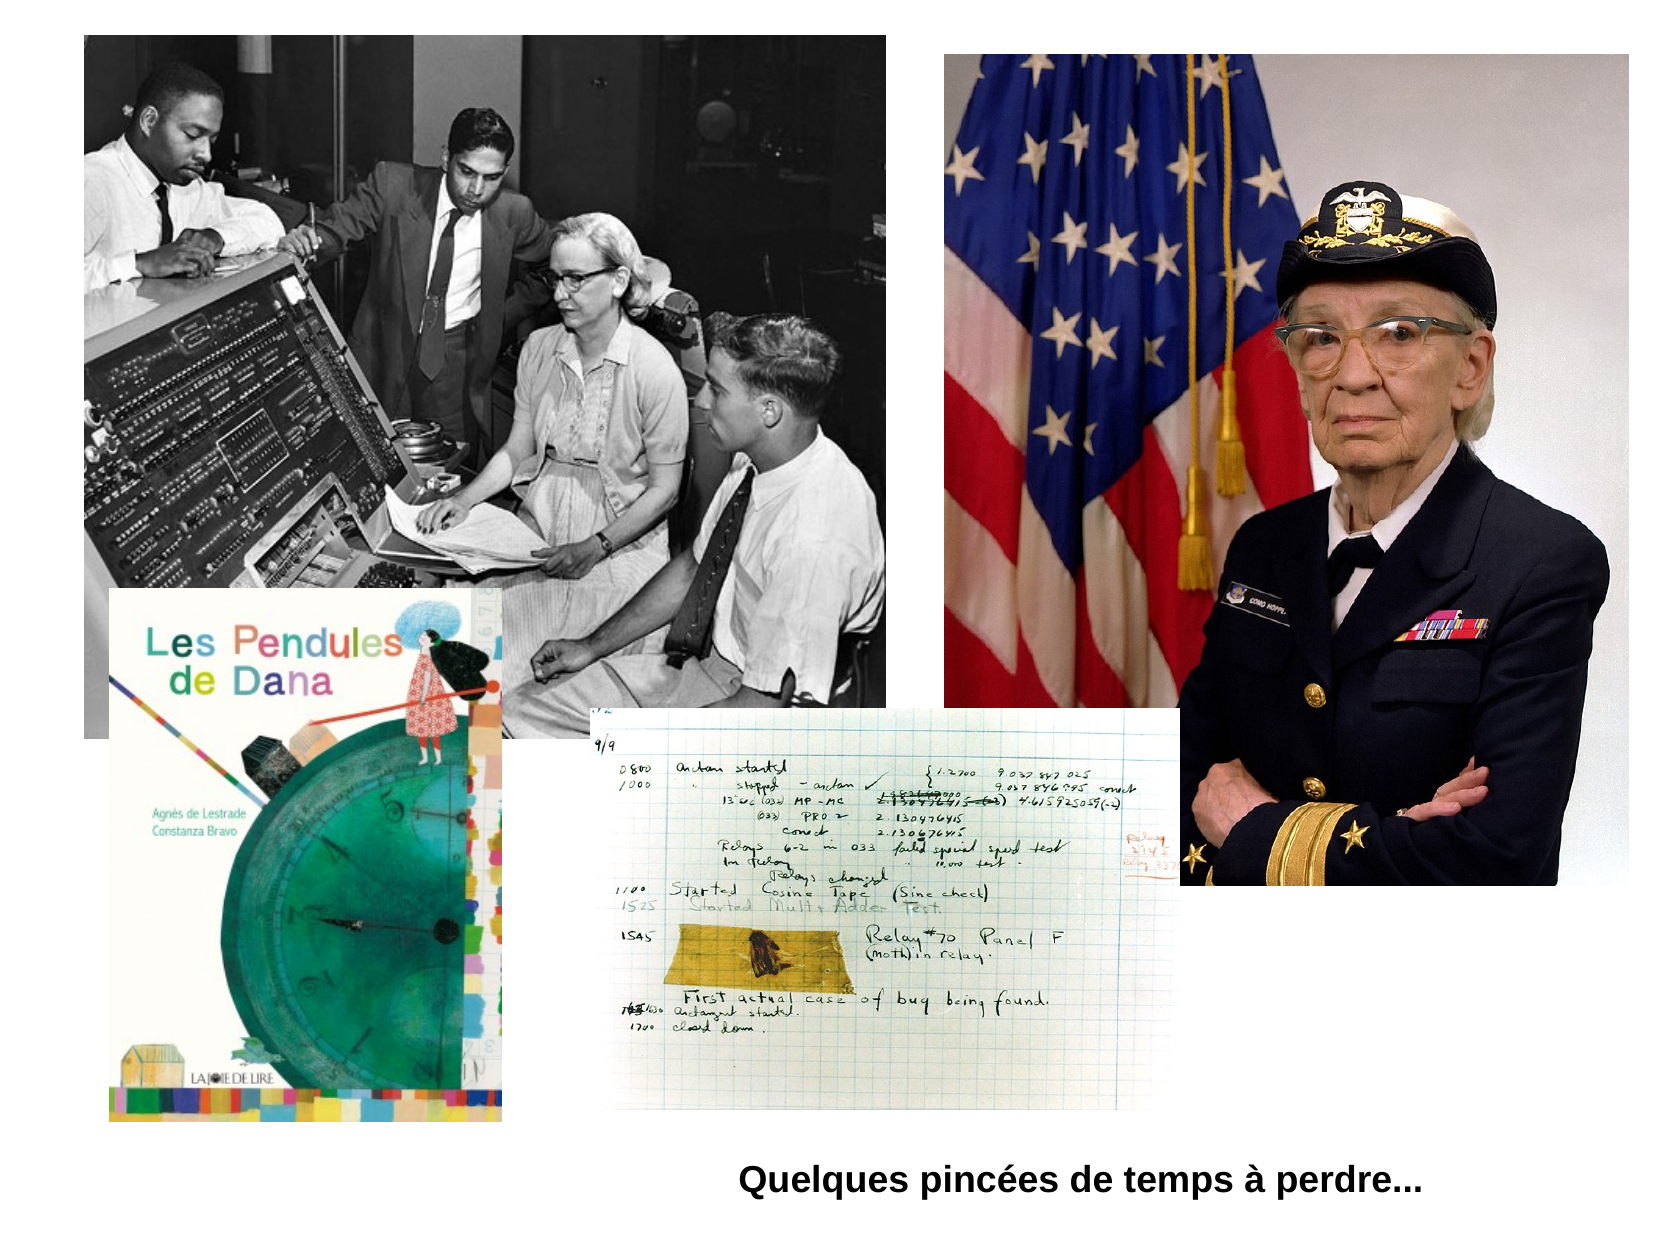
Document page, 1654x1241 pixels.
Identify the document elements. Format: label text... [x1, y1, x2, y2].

text_box Quelques pincées de temps à perdre... [723, 1151, 1536, 1210]
picture [84, 35, 1629, 1123]
